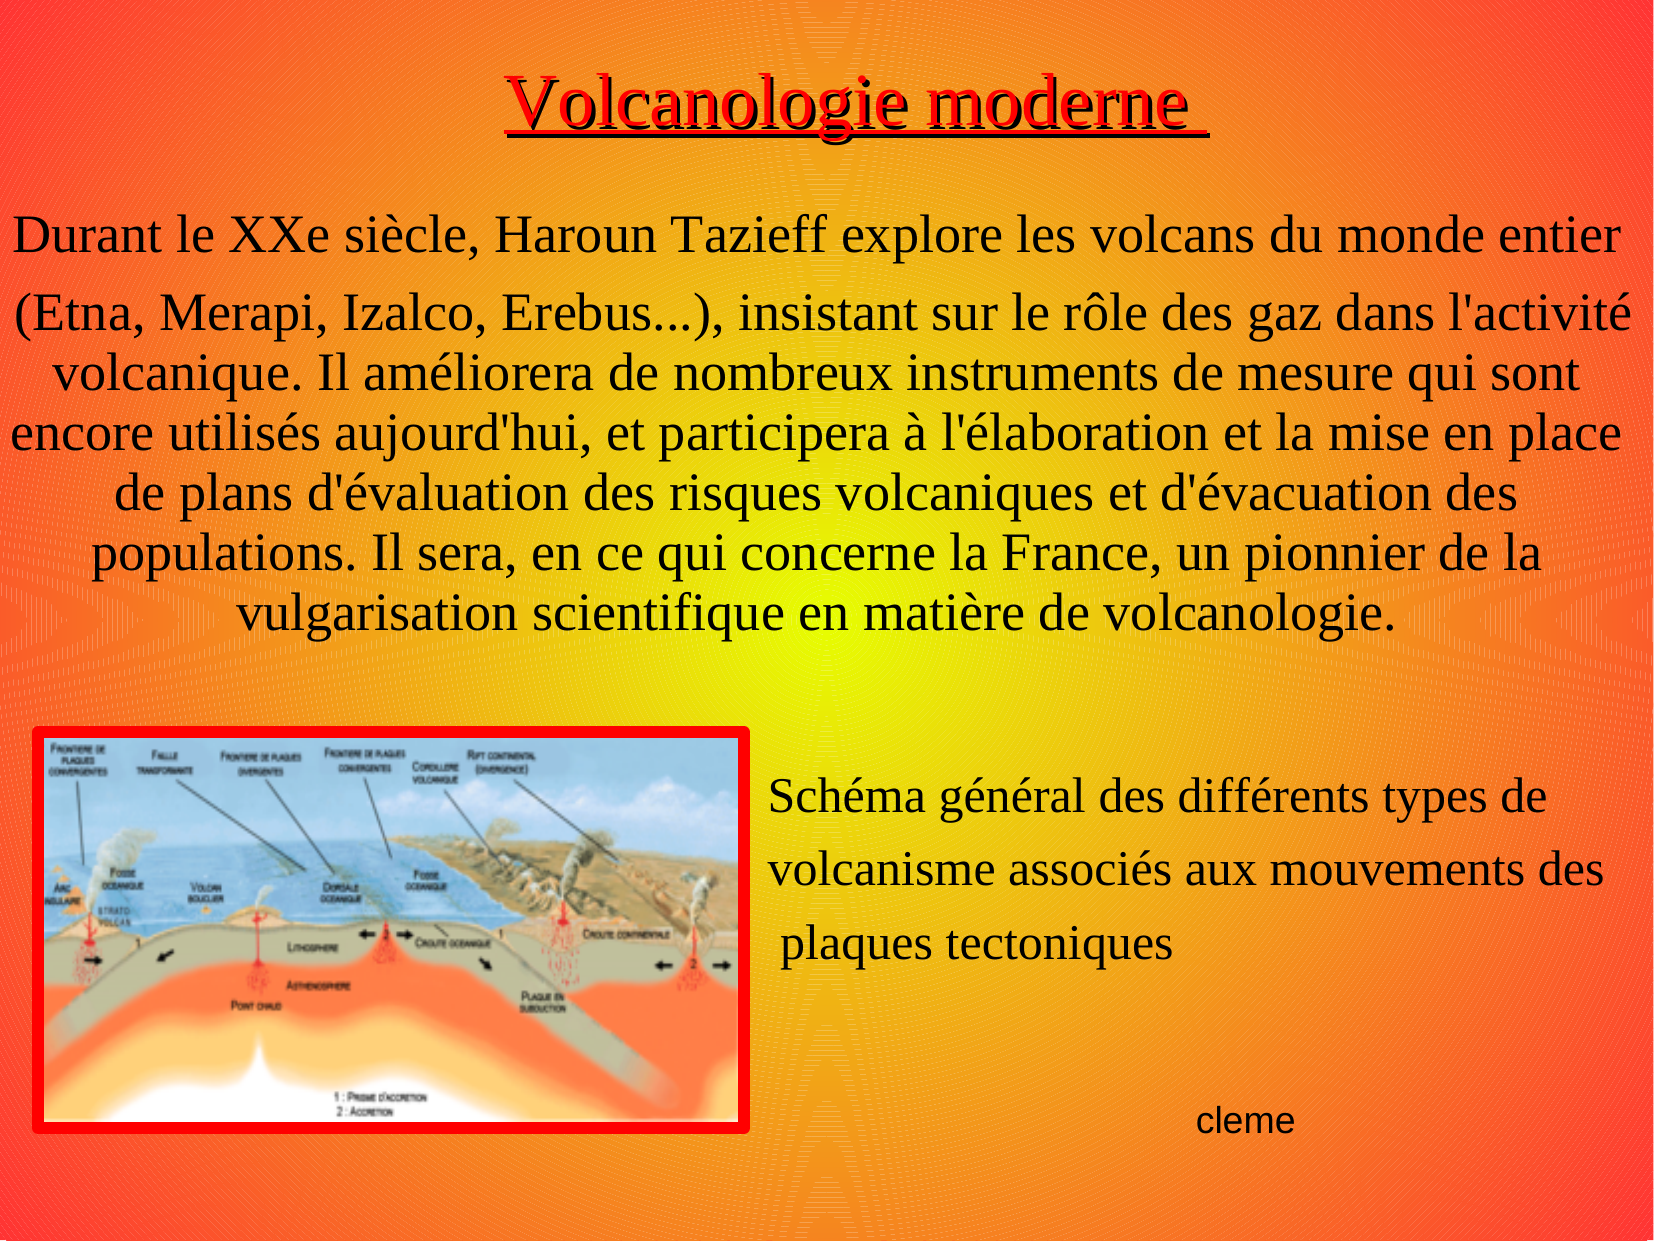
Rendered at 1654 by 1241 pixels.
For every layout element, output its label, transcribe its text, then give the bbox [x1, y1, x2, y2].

text_box Durant le XXe siècle, Haroun Tazieff explore les volcans du monde entier (Etna, Merapi, Izalco, Erebus...), insistant sur le rôle des gaz dans l'activité volcanique. Il améliorera de nombreux instruments de mesure qui sont encore utilisés aujourd'hui, et participera à l'élaboration et la mise en place de plans d'évaluation des risques volcaniques et d'évacuation des populations. Il sera, en ce qui concerne la France, un pionnier de la vulgarisation scientifique en matière de volcanologie. [0, 204, 1654, 650]
picture [43, 738, 739, 1123]
text_box Volcanologie moderne [442, 59, 1268, 178]
text_box cleme [1181, 1092, 1506, 1150]
text_box Schéma général des différents types de volcanisme associés aux mouvements des plaques tectoniques [767, 767, 1625, 974]
